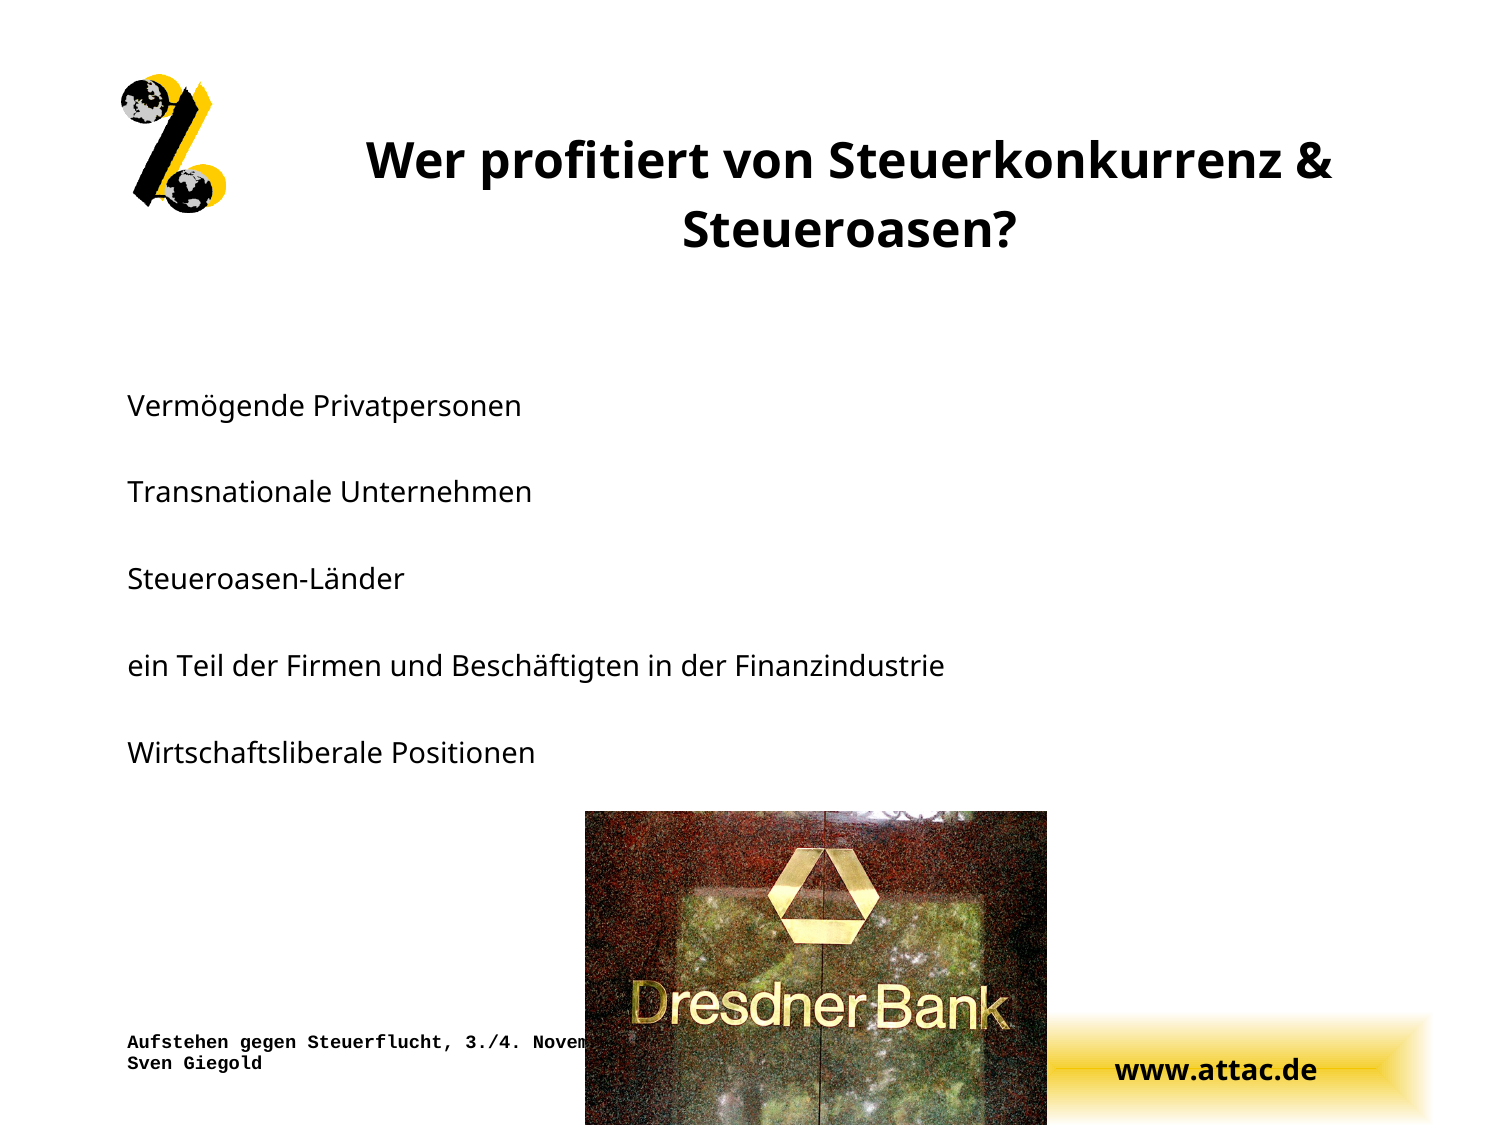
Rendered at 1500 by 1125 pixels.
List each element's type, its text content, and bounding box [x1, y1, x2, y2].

picture [585, 811, 1047, 1125]
title Wer profitiert von Steuerkonkurrenz & Steueroasen? [324, 99, 1375, 288]
list Vermögende Privatpersonen Transnationale Unternehmen Steueroasen-Länder ein Teil der Firmen und Beschäftigten in der Finanzindustrie Wirtschaftsliberale Positionen [112, 337, 1388, 1013]
picture [121, 74, 226, 213]
